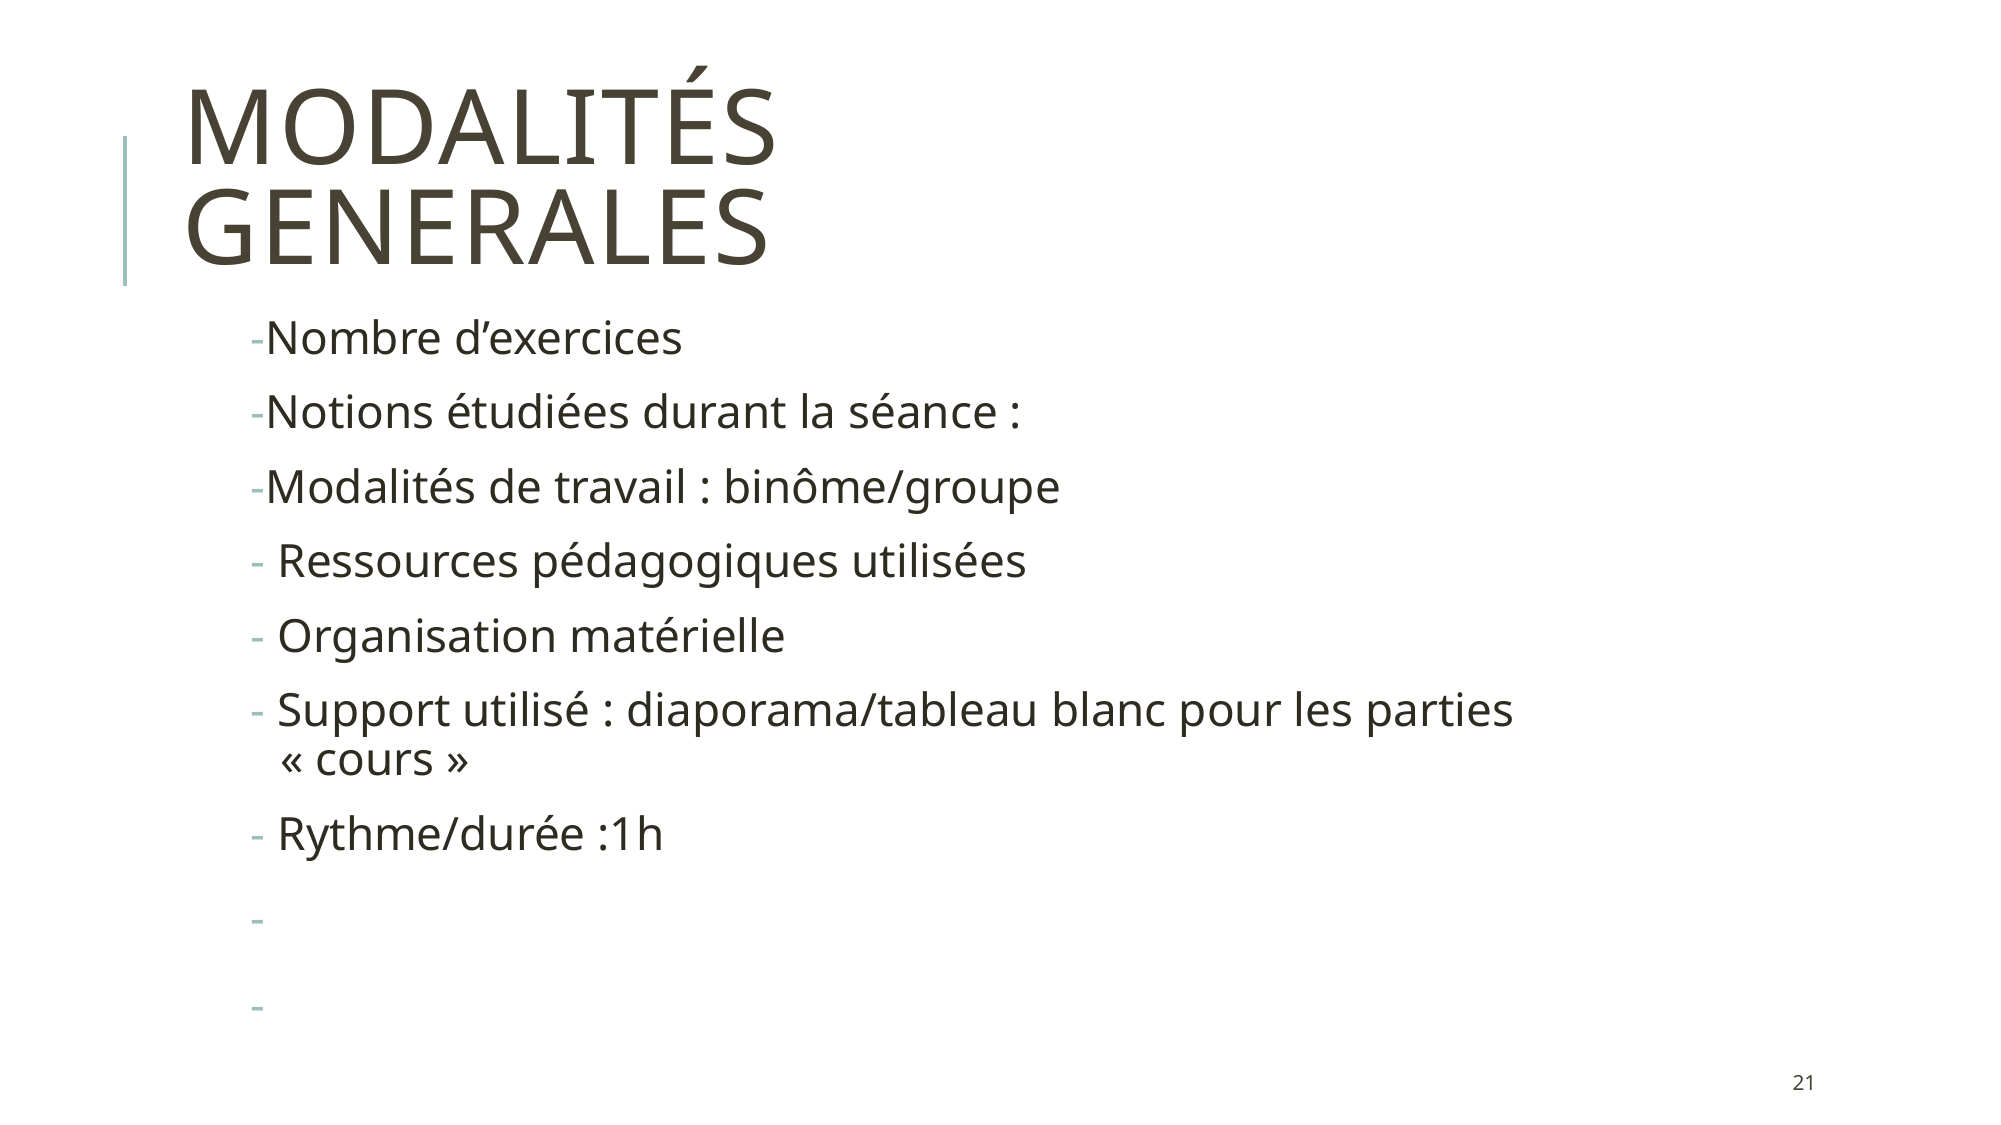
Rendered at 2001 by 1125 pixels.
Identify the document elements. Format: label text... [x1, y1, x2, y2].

title Modalités GENERALES [168, 61, 987, 308]
text_box 21 [1777, 1061, 1938, 1107]
list Nombre d’exercices Notions étudiées durant la séance : Modalités de travail : binôme/groupe Ressources pédagogiques utilisées Organisation matérielle Support utilisé : diaporama/tableau blanc pour les parties « cours » Rythme/durée :1h [243, 307, 1651, 1064]
